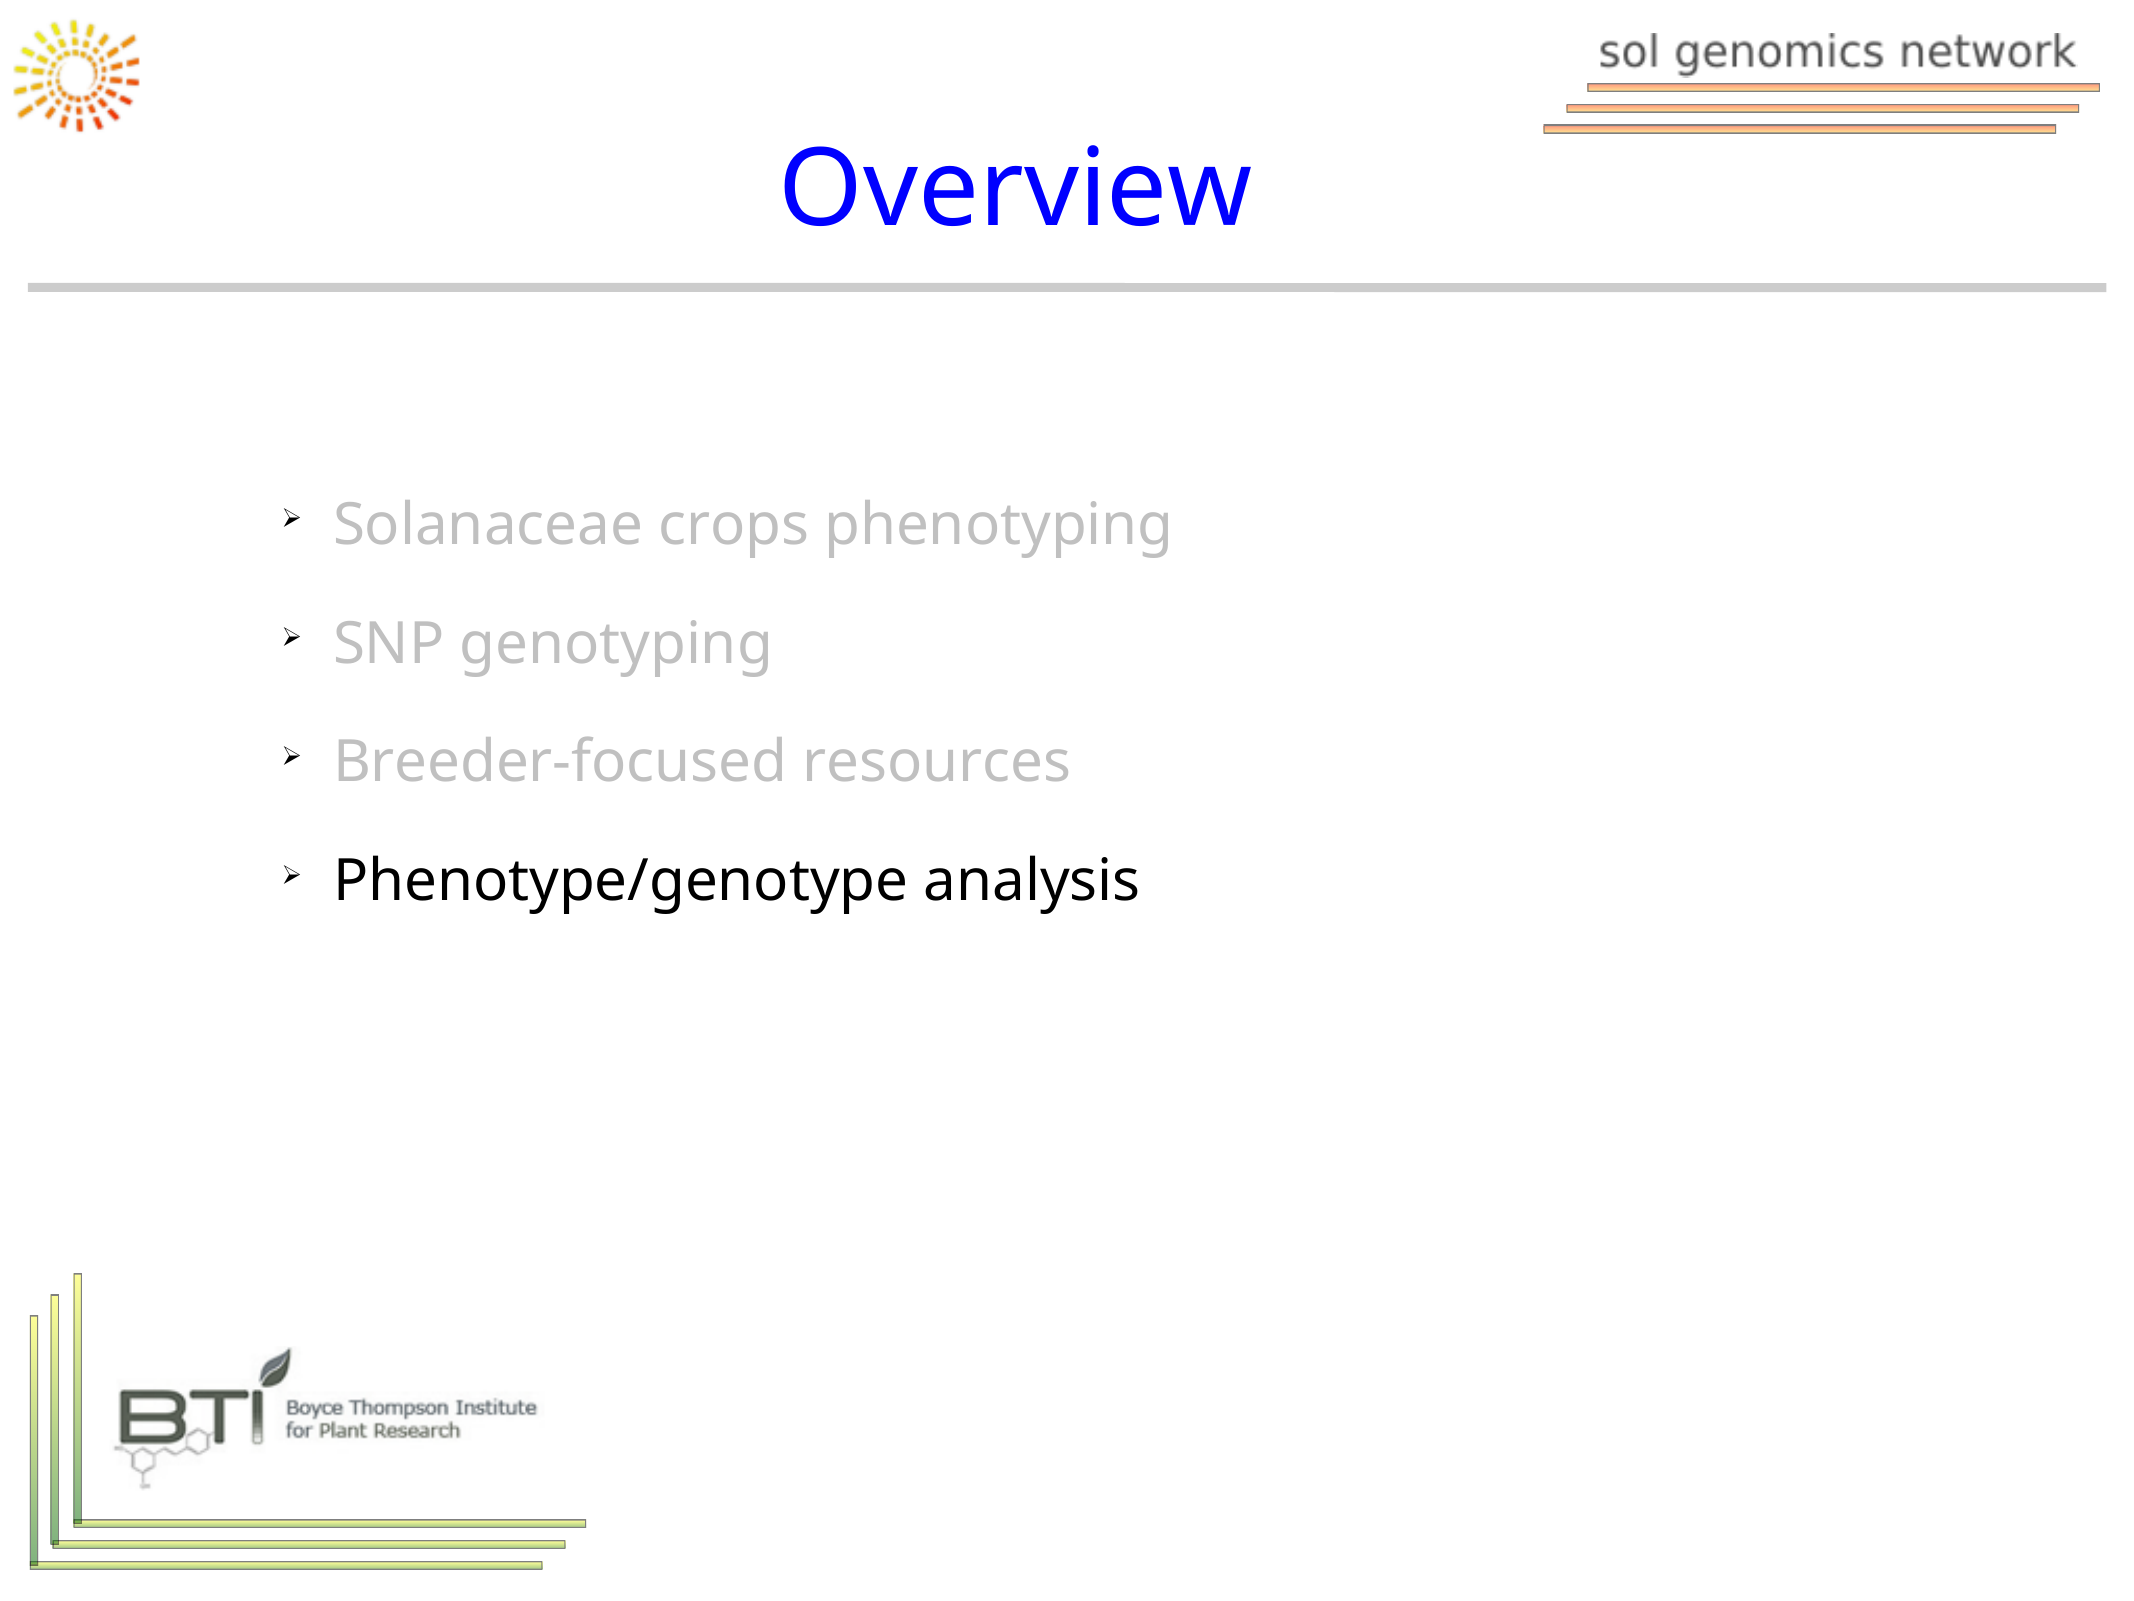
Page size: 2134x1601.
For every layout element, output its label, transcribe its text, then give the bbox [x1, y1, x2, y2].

text_box [73, 1273, 587, 1528]
text_box Solanaceae crops phenotyping SNP genotyping Breeder-focused resources Phenotype/genotype analysis [37, 432, 2040, 928]
text_box [50, 1294, 566, 1549]
picture [109, 1346, 551, 1493]
text_box [1566, 104, 2080, 113]
text_box [1587, 83, 2100, 92]
text_box Overview [116, 112, 1916, 279]
text_box [1916, 124, 2057, 134]
text_box [29, 1315, 543, 1570]
picture [1597, 33, 2078, 78]
picture [4, 6, 150, 151]
